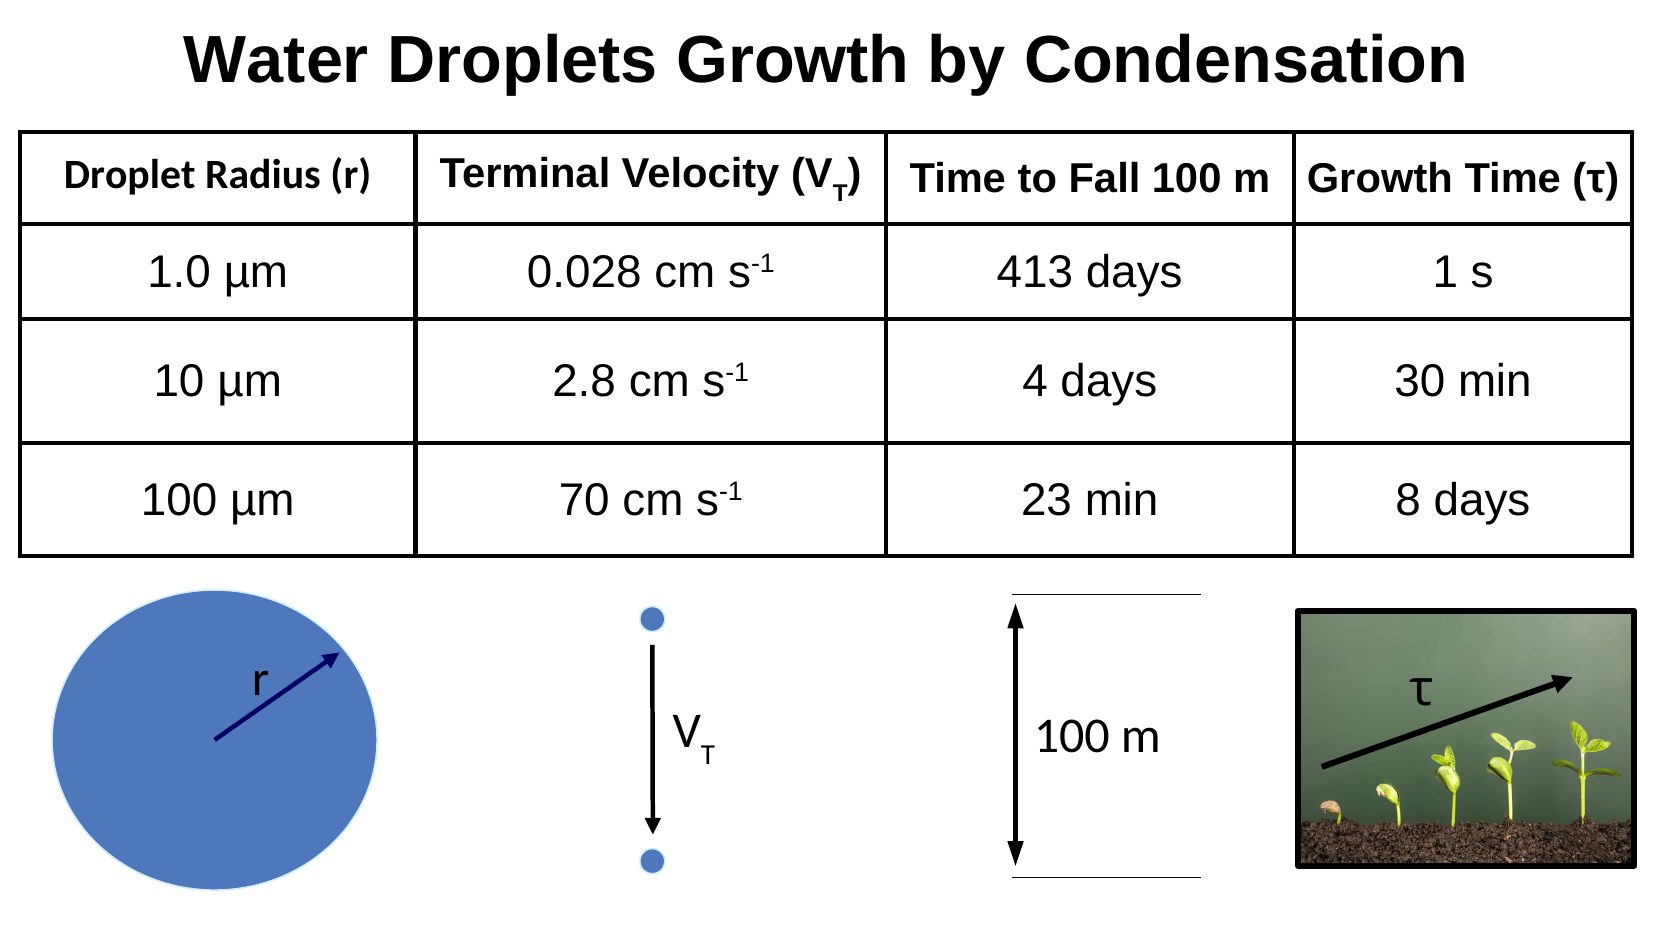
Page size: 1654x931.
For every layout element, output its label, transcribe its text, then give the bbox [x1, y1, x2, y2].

title Water Droplets Growth by Condensation [0, 5, 1654, 107]
table_cell 8 days [1296, 445, 1630, 554]
text_box [639, 848, 665, 874]
table_cell 4 days [888, 321, 1292, 441]
text_box r [241, 643, 280, 707]
picture [1300, 613, 1632, 863]
table_cell 0.028 cm s-1 [418, 226, 884, 317]
table_cell 30 min [1296, 321, 1630, 441]
table_cell 1 s [1296, 226, 1630, 317]
table_cell 70 cm s-1 [418, 445, 884, 554]
table_header Terminal Velocity (VT) [418, 134, 884, 222]
table_cell 23 min [888, 445, 1292, 554]
text_box VT [669, 696, 719, 772]
table_header Time to Fall 100 m [888, 134, 1292, 222]
text_box τ [1381, 653, 1462, 717]
table_cell 2.8 cm s-1 [418, 321, 884, 441]
table_cell 100 µm [22, 445, 413, 554]
text_box 100 m [1026, 700, 1169, 776]
table_header Growth Time (τ) [1296, 134, 1630, 222]
table_cell 10 µm [22, 321, 413, 441]
table_cell 413 days [888, 226, 1292, 317]
table_header Droplet Radius (r) [22, 134, 413, 222]
text_box [52, 590, 378, 891]
text_box [639, 606, 665, 632]
table_cell 1.0 µm [22, 226, 413, 317]
